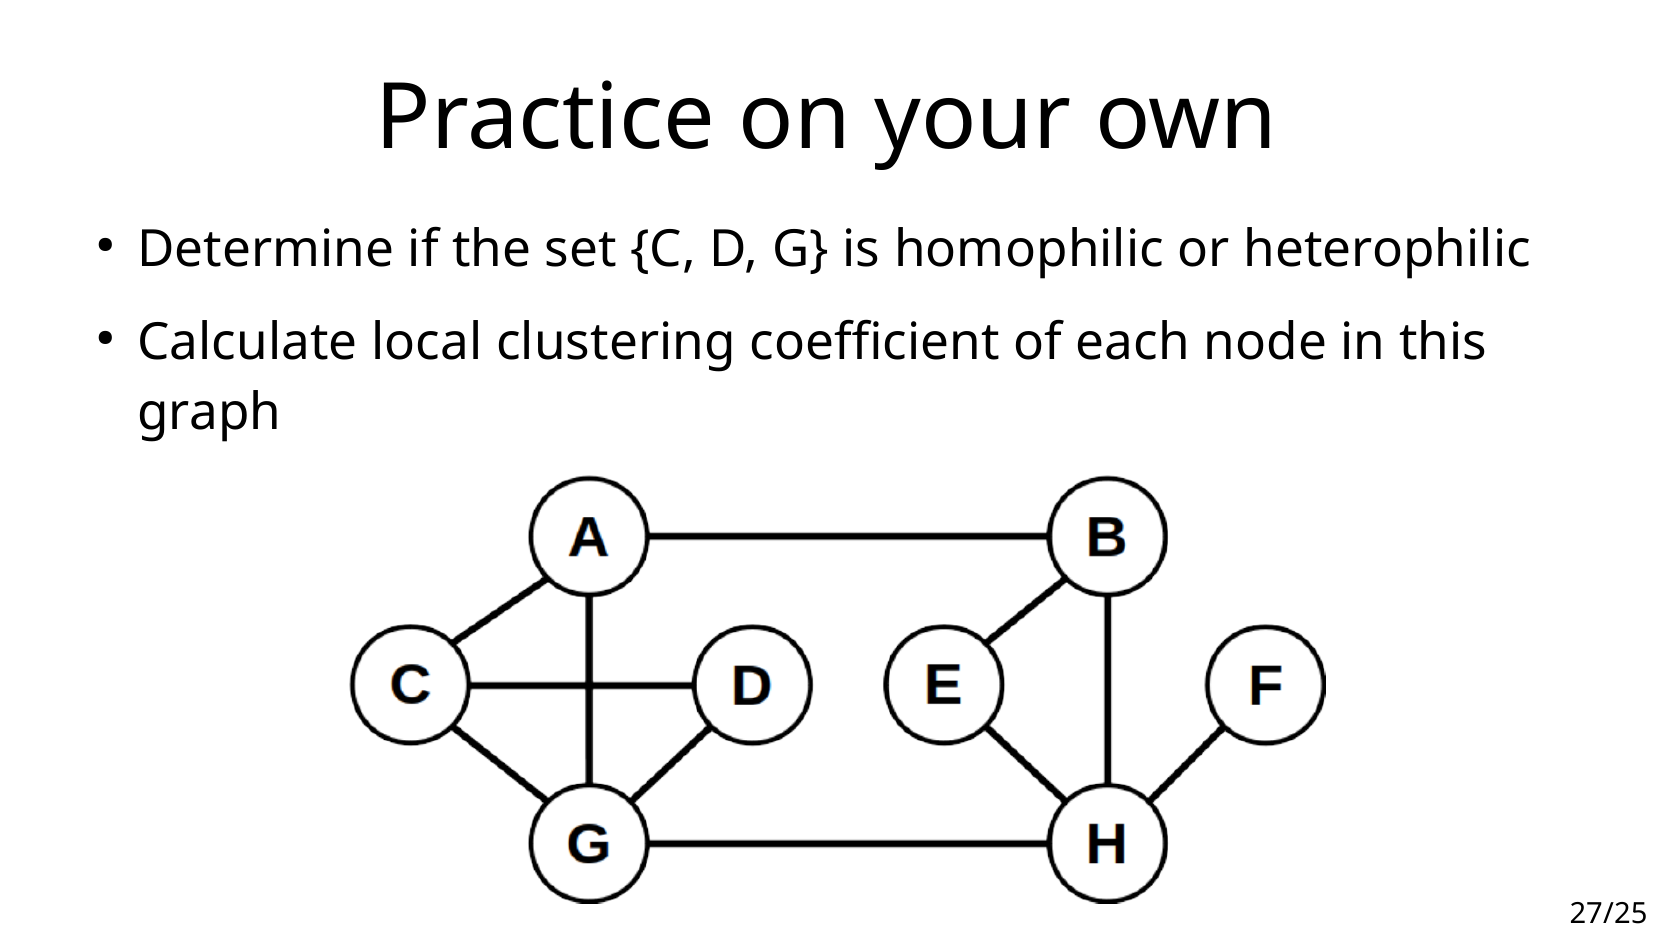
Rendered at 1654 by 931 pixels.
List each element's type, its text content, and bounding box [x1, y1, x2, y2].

list Determine if the set {C, D, G} is homophilic or heterophilic Calculate local clustering coefficient of each node in this graph [82, 211, 1571, 451]
title Practice on your own [82, 1, 1571, 211]
picture [344, 452, 1335, 920]
